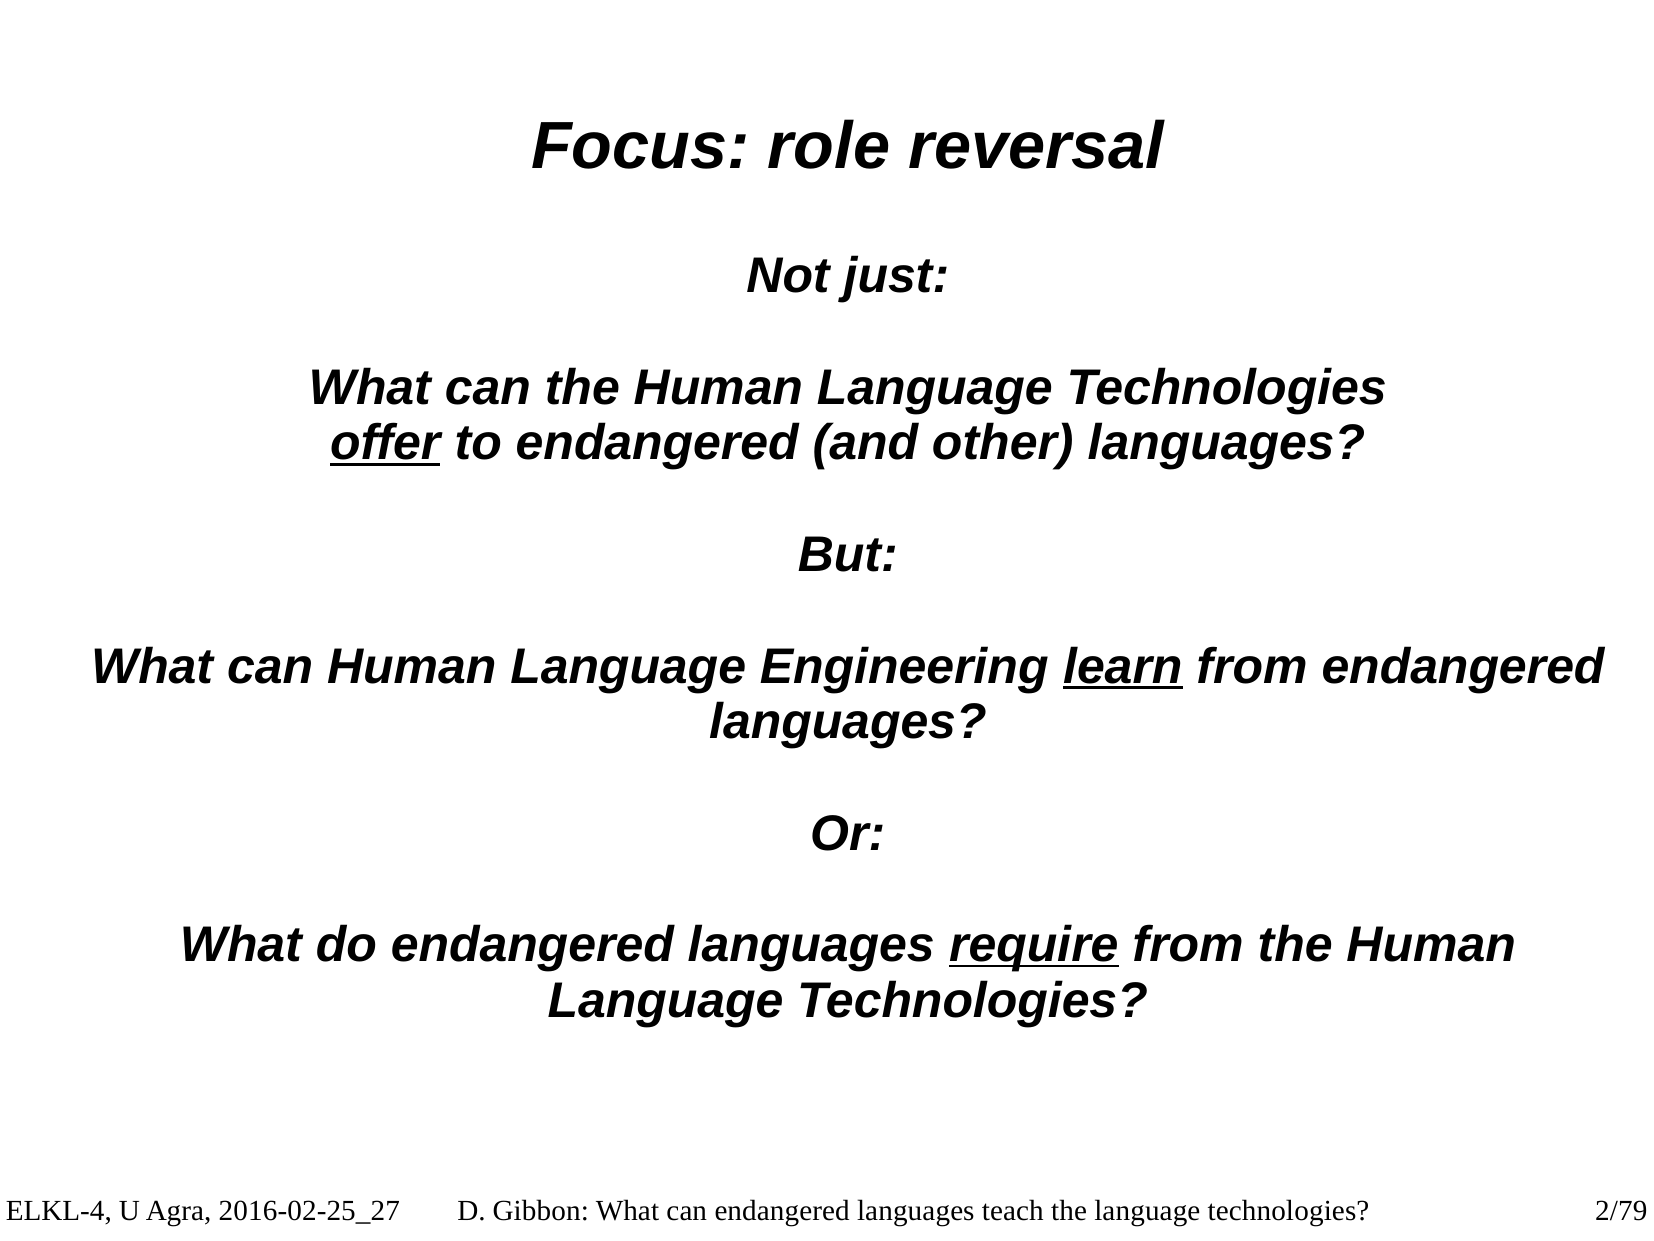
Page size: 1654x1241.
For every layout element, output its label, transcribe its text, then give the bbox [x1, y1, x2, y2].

title Focus: role reversal Not just: What can the Human Language Technologies offer to endangered (and other) languages? But: What can Human Language Engineering learn from endangered languages? Or: What do endangered languages require from the Human Language Technologies? [70, 103, 1625, 1032]
